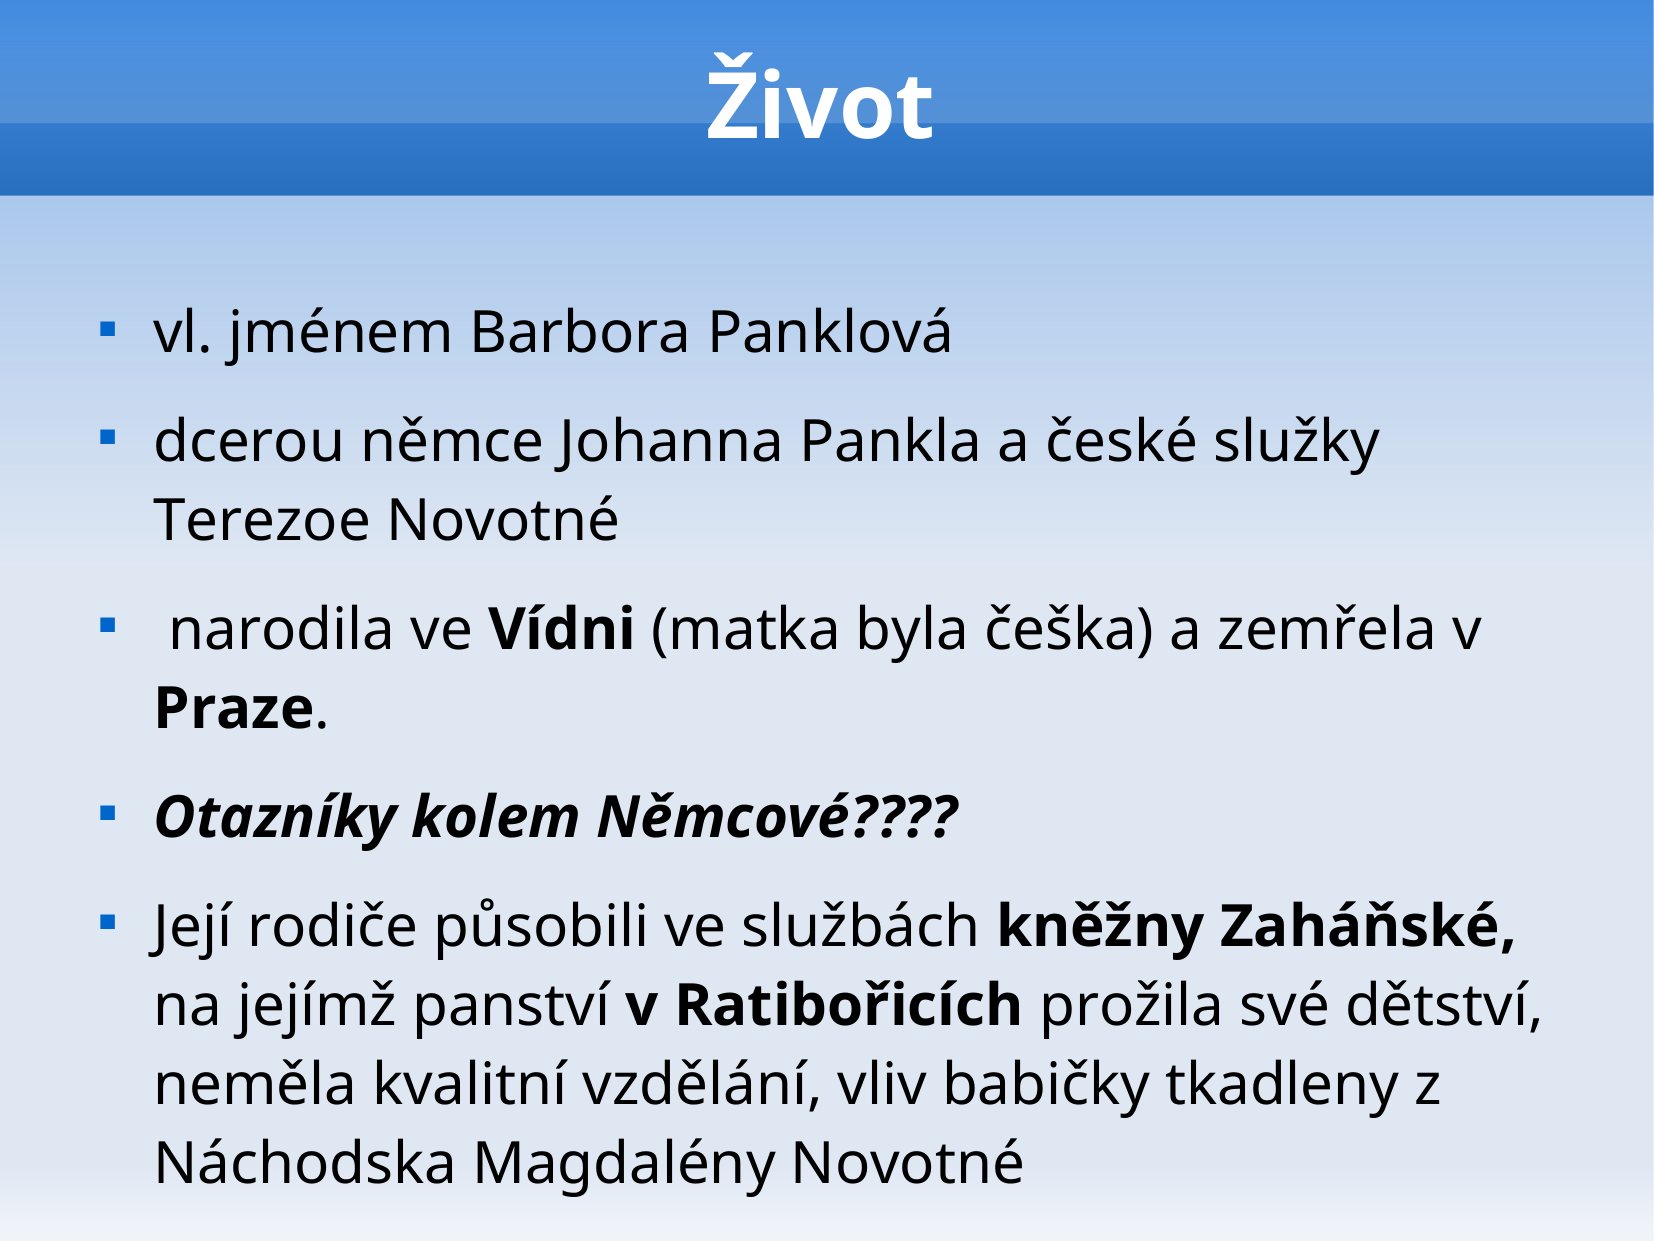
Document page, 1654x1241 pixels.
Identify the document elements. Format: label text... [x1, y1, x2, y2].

title Život [76, 7, 1565, 200]
picture [0, 0, 1654, 1241]
list vl. jménem Barbora Panklová dcerou němce Johanna Pankla a české služky Terezoe Novotné narodila ve Vídni (matka byla češka) a zemřela v Praze. Otazníky kolem Němcové???? Její rodiče působili ve službách kněžny Zaháňské, na jejímž panství v Ratibořicích prožila své dětství, neměla kvalitní vzdělání, vliv babičky tkadleny z Náchodska Magdalény Novotné [82, 290, 1571, 1189]
